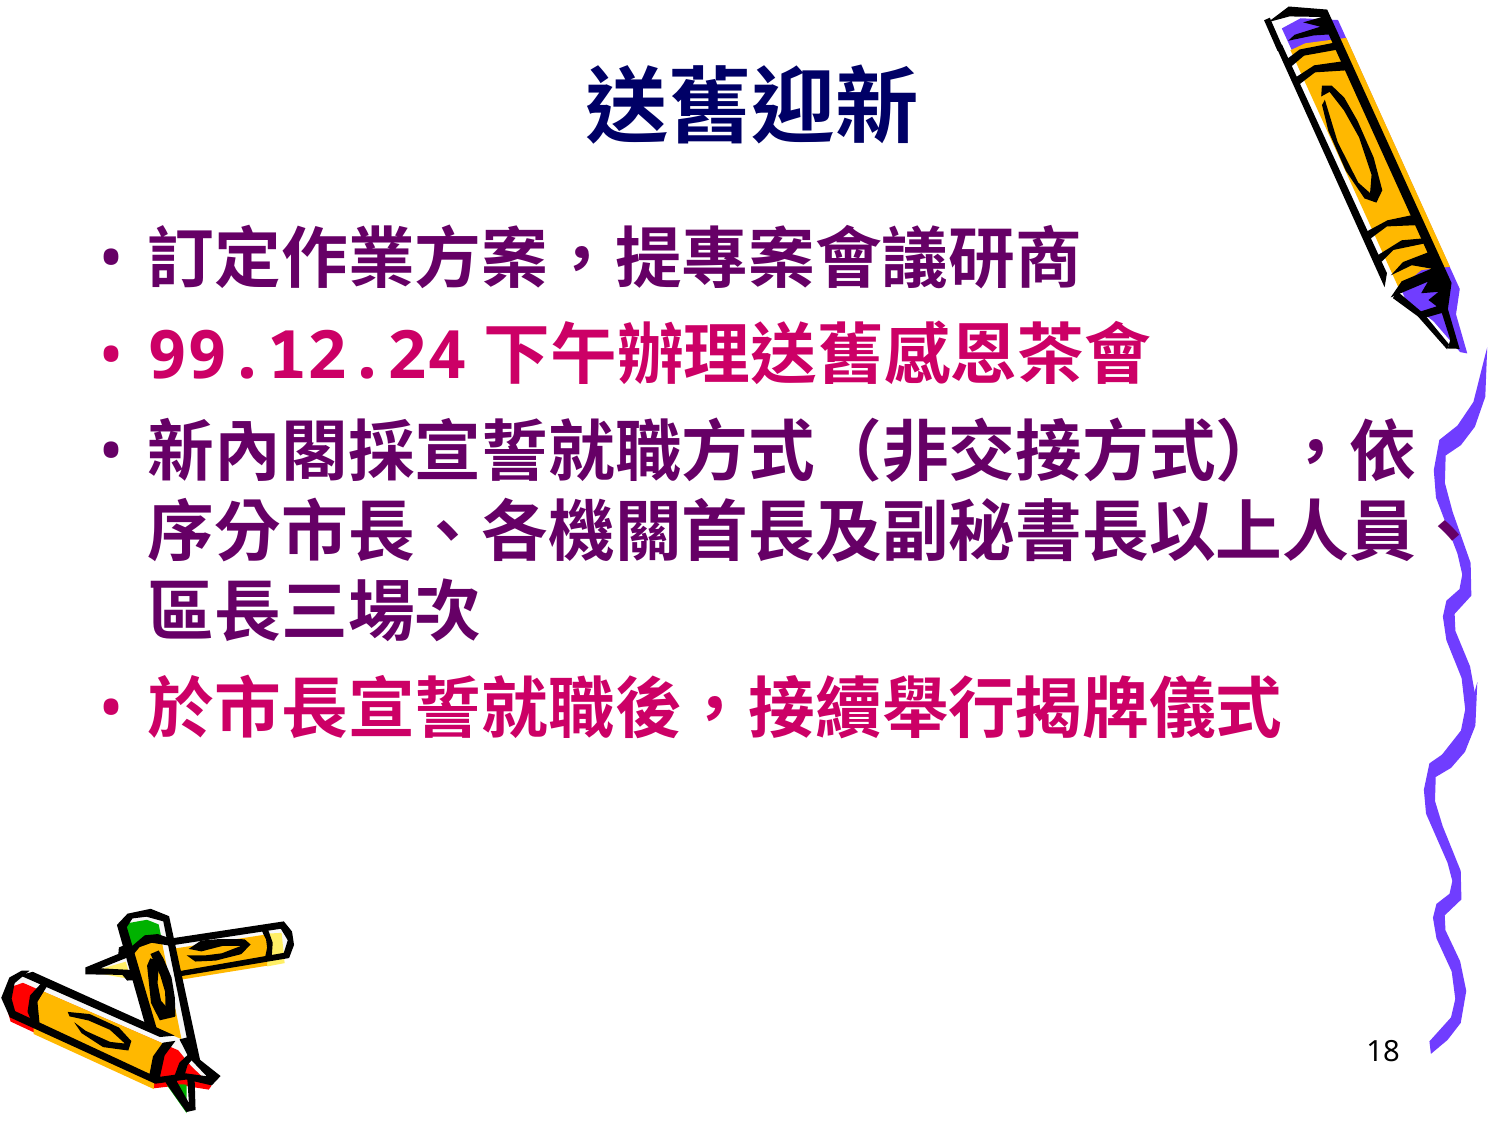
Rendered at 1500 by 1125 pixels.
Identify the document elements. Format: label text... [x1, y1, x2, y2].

text_box 訂定作業方案，提專案會議研商 99.12.24下午辦理送舊感恩茶會 新內閣採宣誓就職方式（非交接方式），依序分市長、各機關首長及副秘書長以上人員、區長三場次 於市長宣誓就職後，接續舉行揭牌儀式 [76, 208, 1463, 1000]
title 送舊迎新 [76, 0, 1427, 161]
text_box <編號> [1102, 1025, 1415, 1101]
